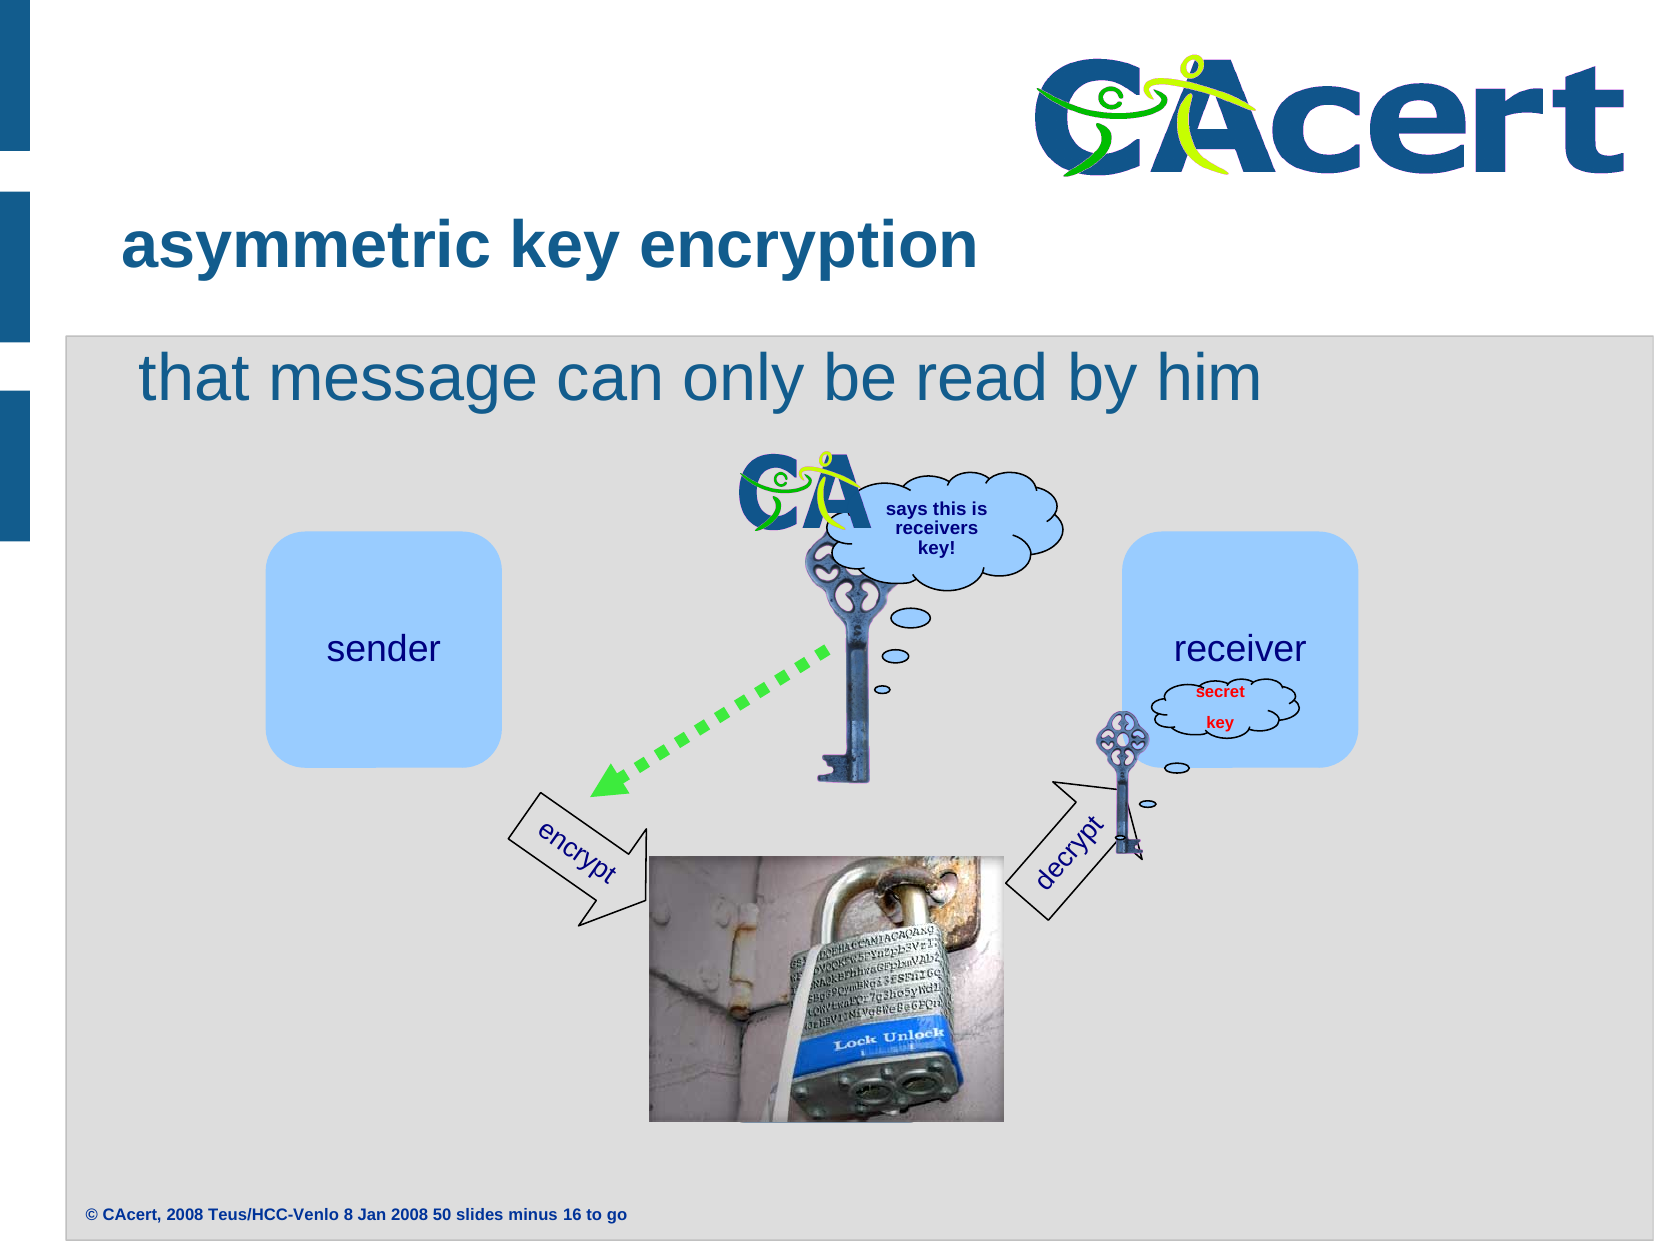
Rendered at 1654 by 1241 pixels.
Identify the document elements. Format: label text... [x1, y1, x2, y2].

list that message can only be read by him [121, 344, 1595, 1238]
text_box secret key [1164, 763, 1190, 774]
picture [649, 856, 1004, 1122]
picture [1033, 53, 1625, 178]
picture [1092, 708, 1153, 857]
text_box says this is receivers key! [827, 472, 1063, 591]
text_box receiver [1122, 531, 1359, 768]
text_box encrypt [508, 792, 647, 926]
picture [738, 450, 916, 789]
text_box decrypt [1005, 781, 1104, 921]
text_box secret key [1151, 679, 1300, 739]
title asymmetric key encryption [121, 177, 1533, 316]
text_box says this is receivers key! [890, 608, 931, 628]
text_box sender [265, 531, 502, 768]
